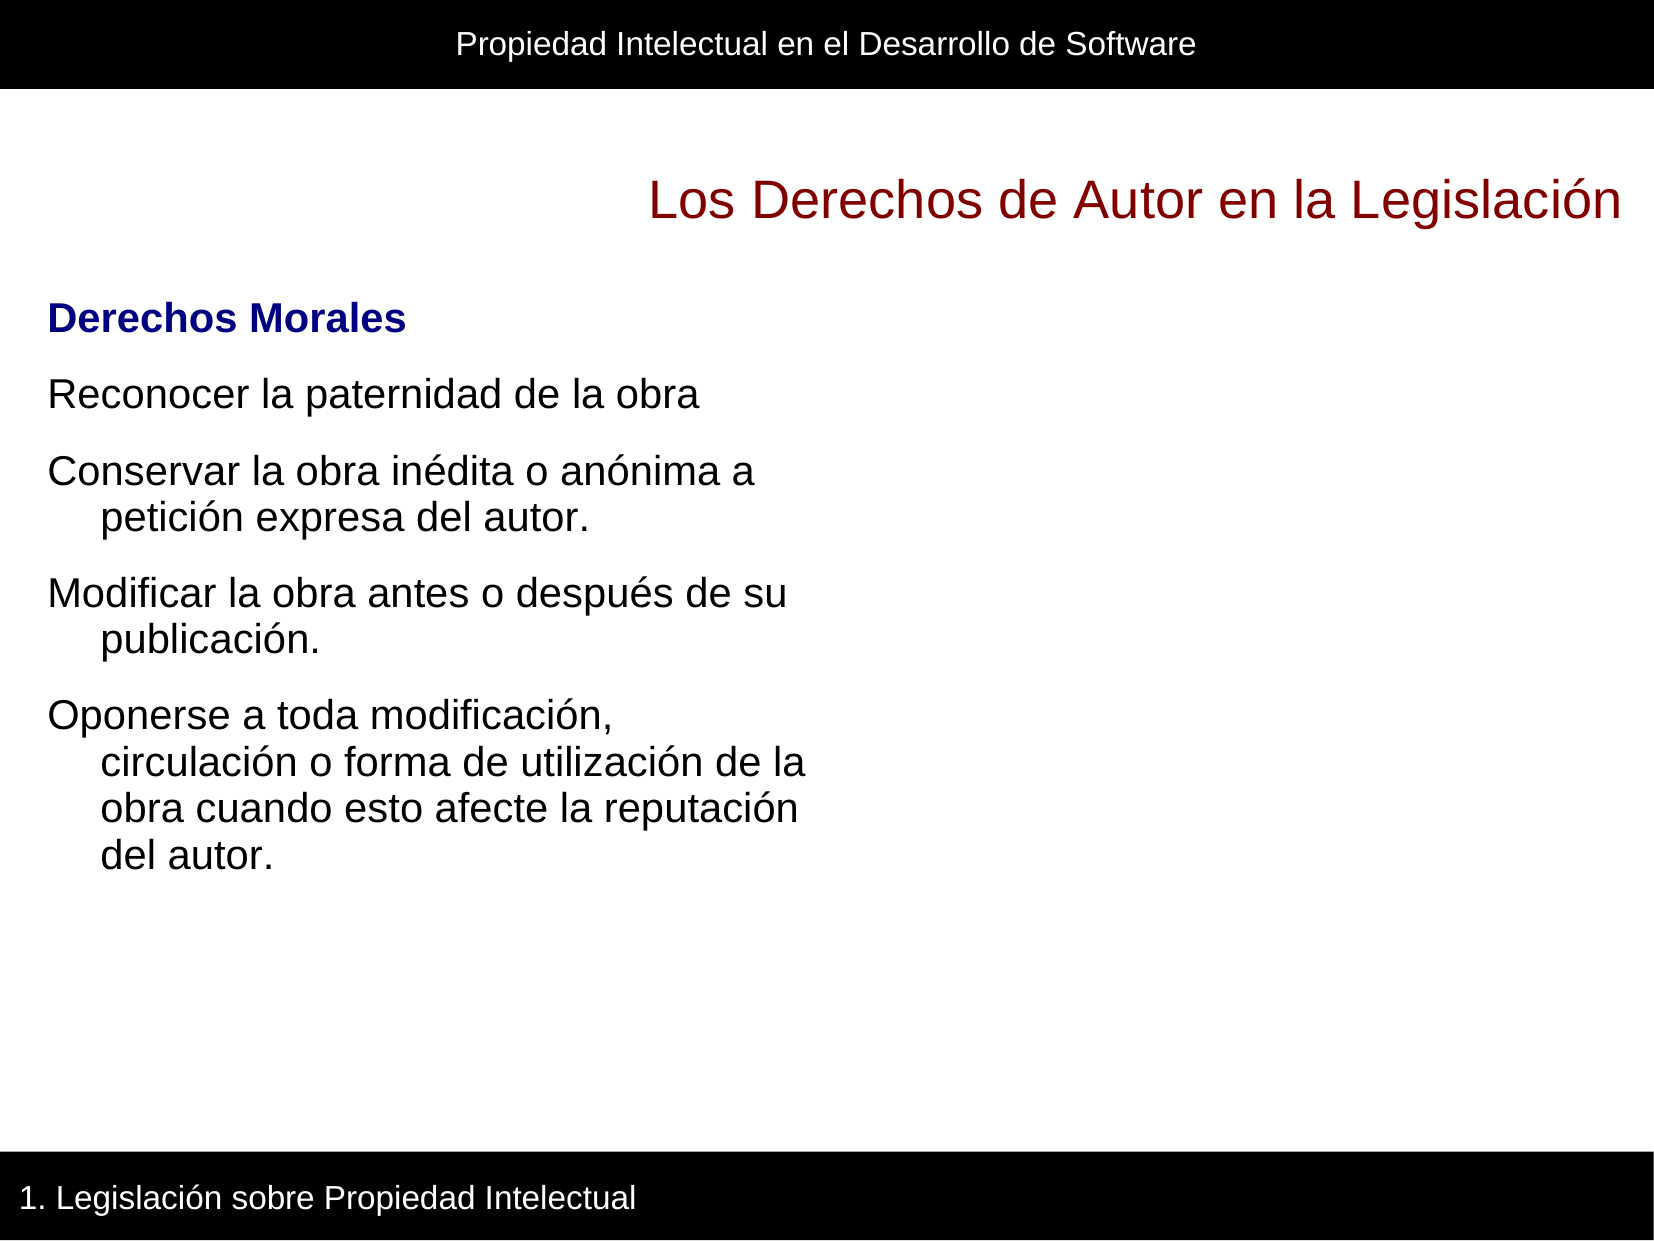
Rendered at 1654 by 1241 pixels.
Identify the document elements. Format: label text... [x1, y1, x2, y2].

title Los Derechos de Autor en la Legislación [147, 147, 1625, 252]
list Derechos Morales Reconocer la paternidad de la obra Conservar la obra inédita o anónima a petición expresa del autor. Modificar la obra antes o después de su publicación. Oponerse a toda modificación, circulación o forma de utilización de la obra cuando esto afecte la reputación del autor. [29, 295, 808, 1122]
text_box 1. Legislación sobre Propiedad Intelectual [18, 1180, 795, 1218]
